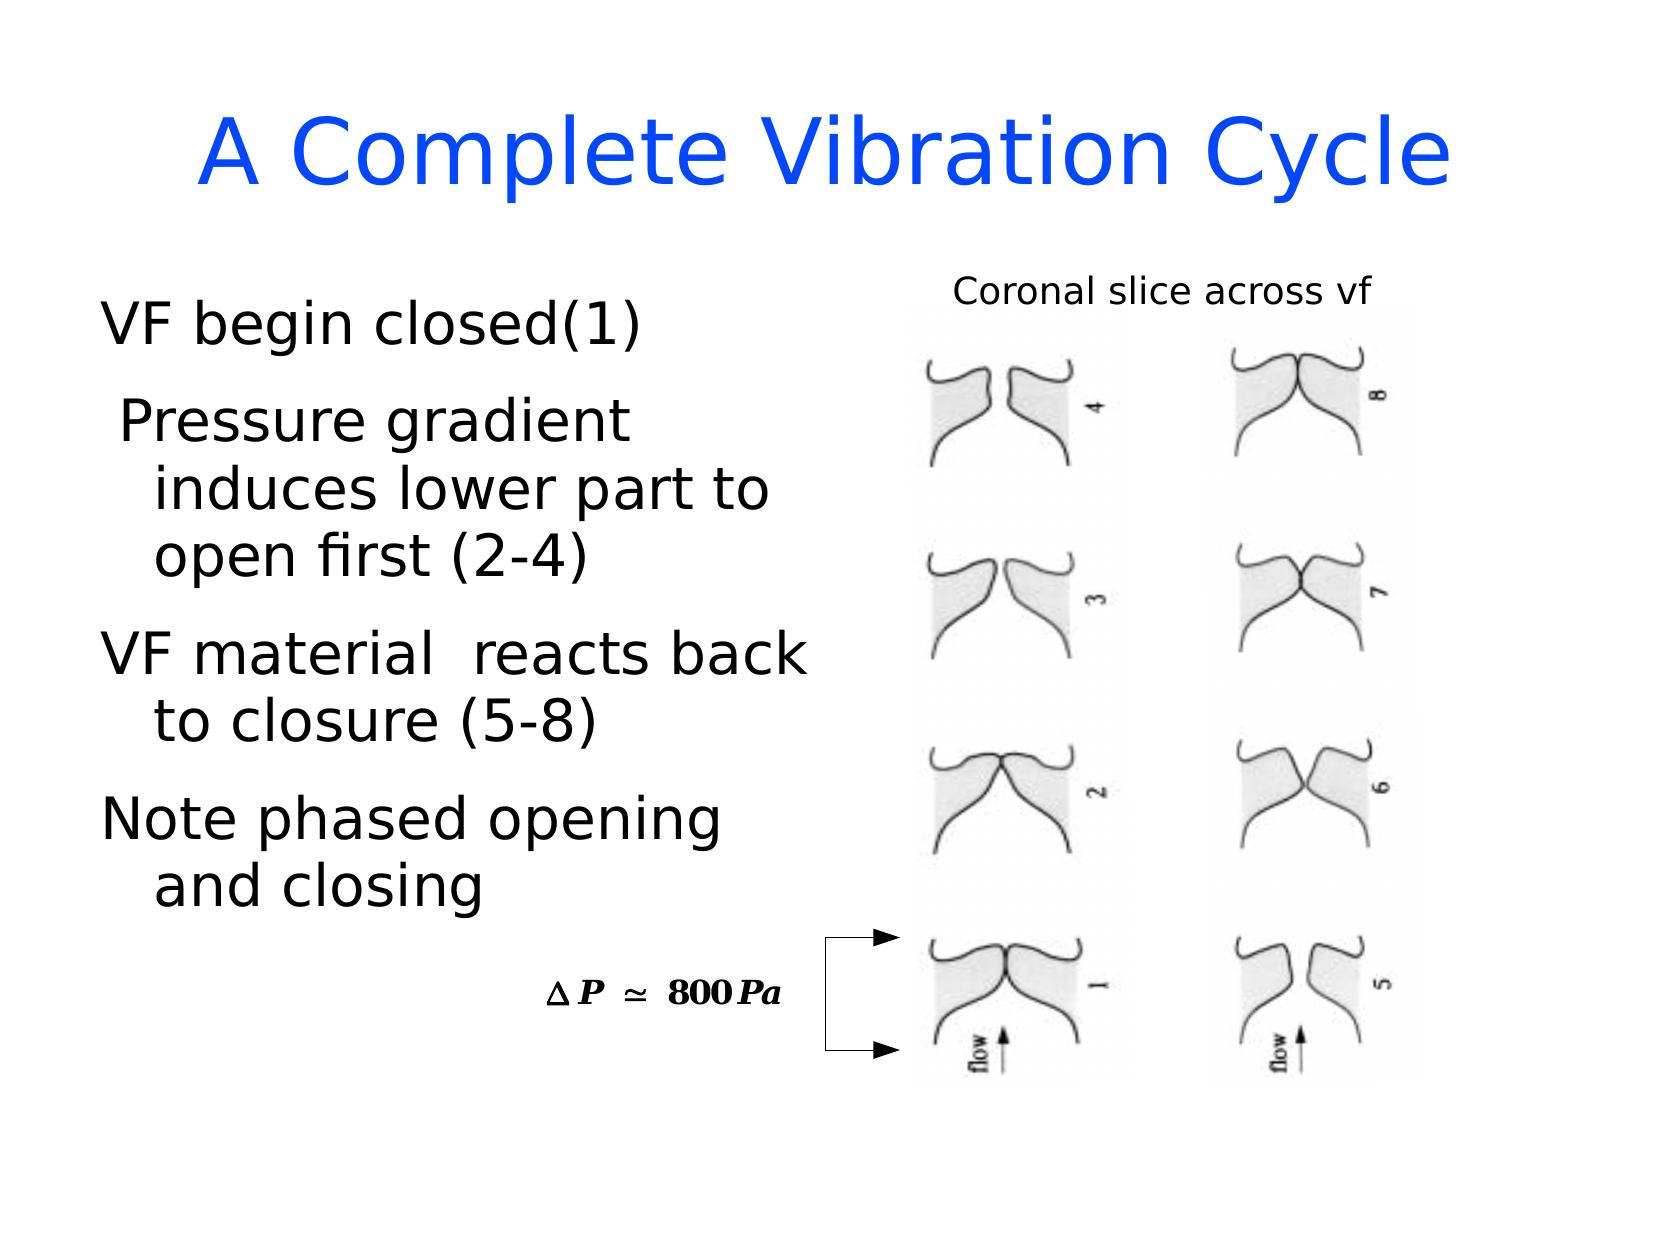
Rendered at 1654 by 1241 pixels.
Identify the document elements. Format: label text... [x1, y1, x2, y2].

picture [903, 301, 1137, 1088]
title A Complete Vibration Cycle [82, 56, 1571, 250]
text_box Coronal slice across vf [937, 262, 1337, 321]
picture [1200, 299, 1426, 1088]
chart [539, 973, 788, 1013]
list VF begin closed(1) Pressure gradient induces lower part to open first (2-4) VF material reacts back to closure (5-8) Note phased opening and closing [82, 290, 809, 1094]
